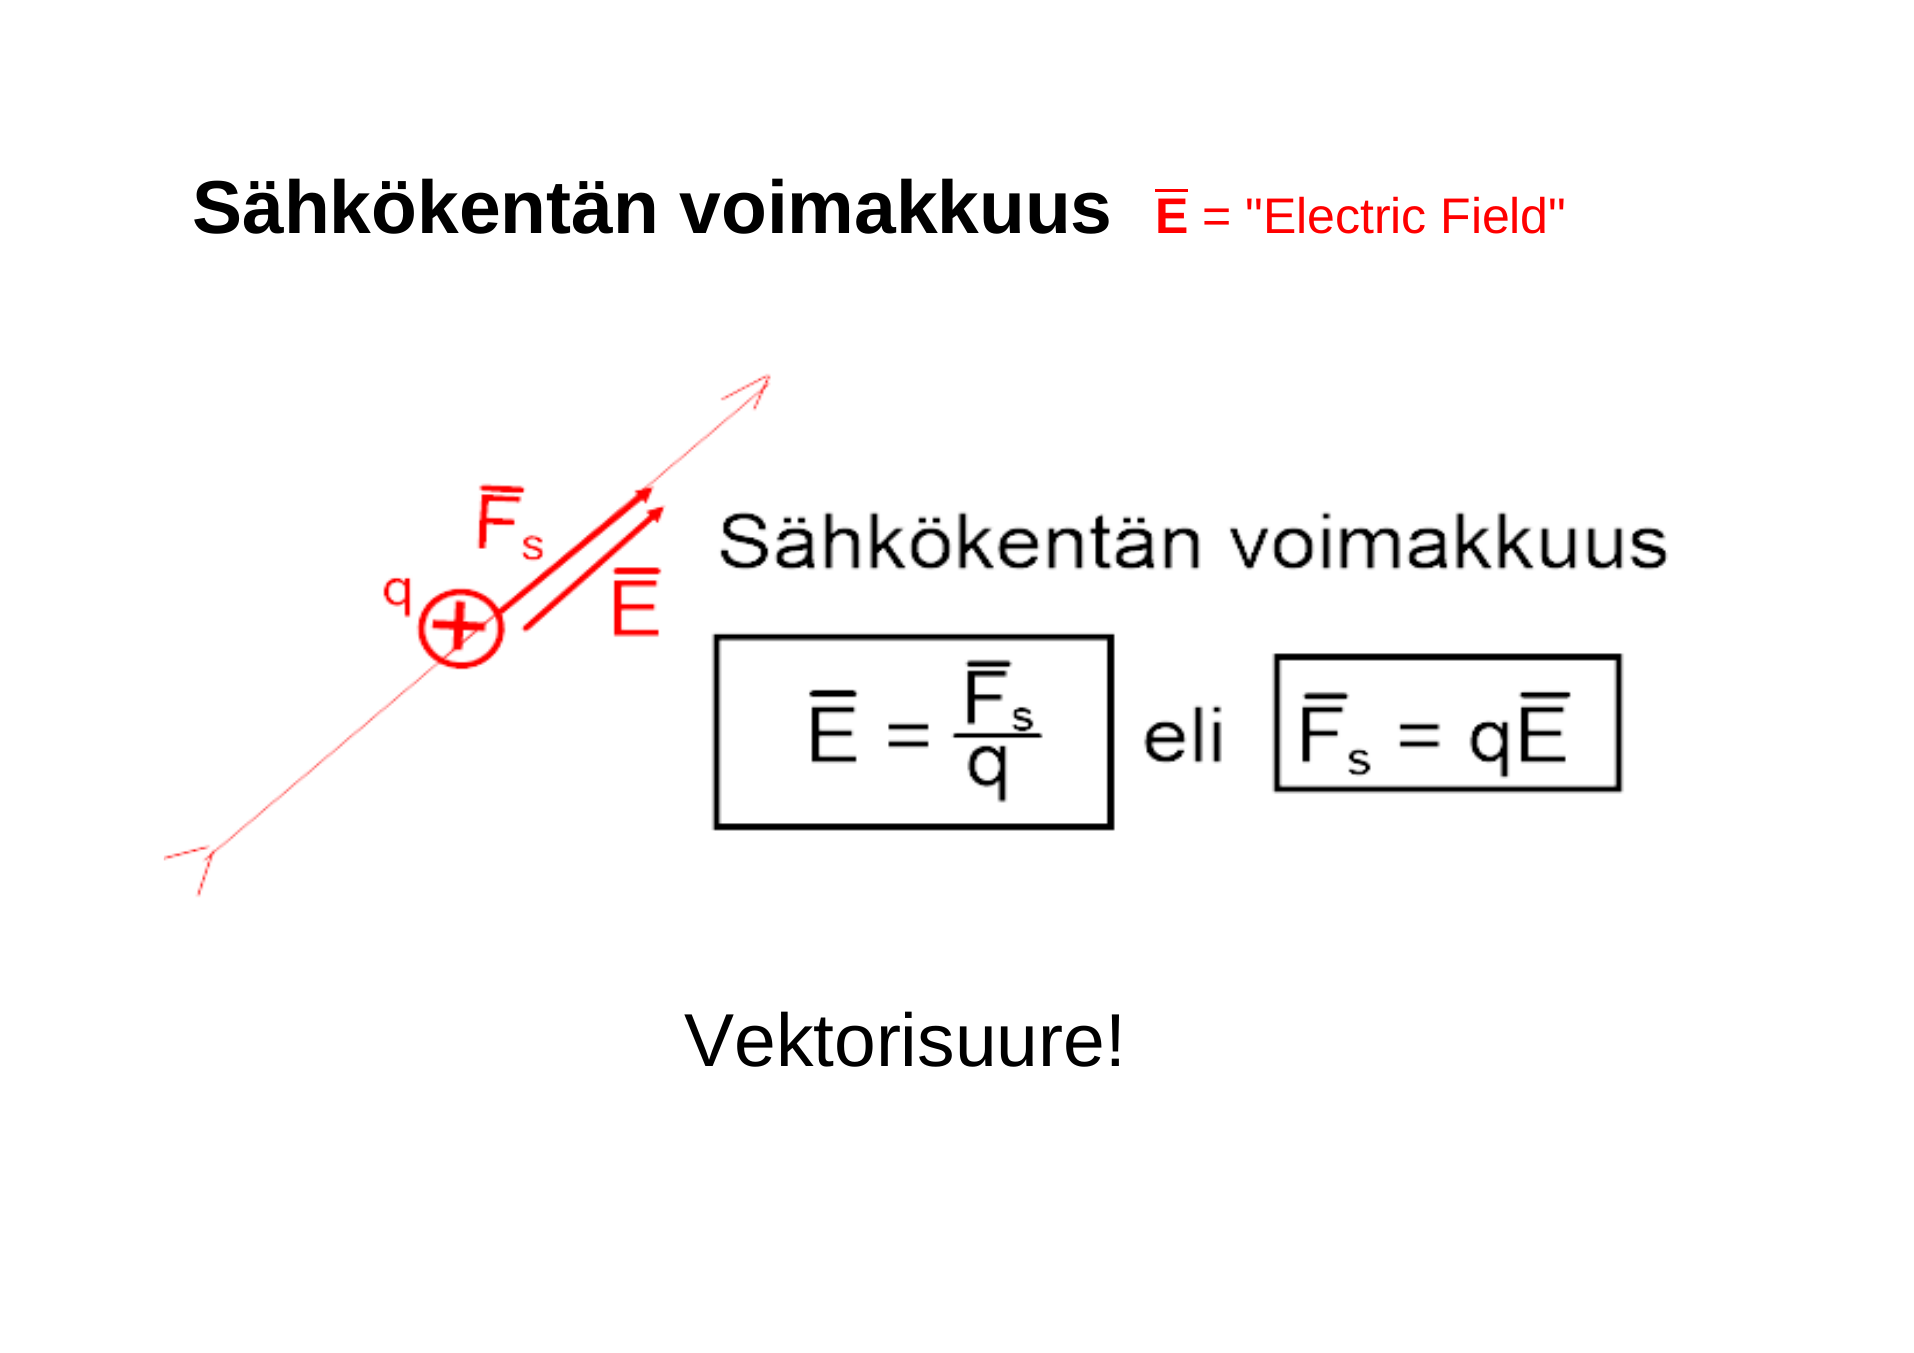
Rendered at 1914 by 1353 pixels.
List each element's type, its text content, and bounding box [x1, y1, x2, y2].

text_box Sähkökentän voimakkuus E = "Electric Field" [177, 154, 1846, 446]
text_box Vektorisuure! [669, 991, 1216, 1107]
picture [163, 335, 1711, 915]
